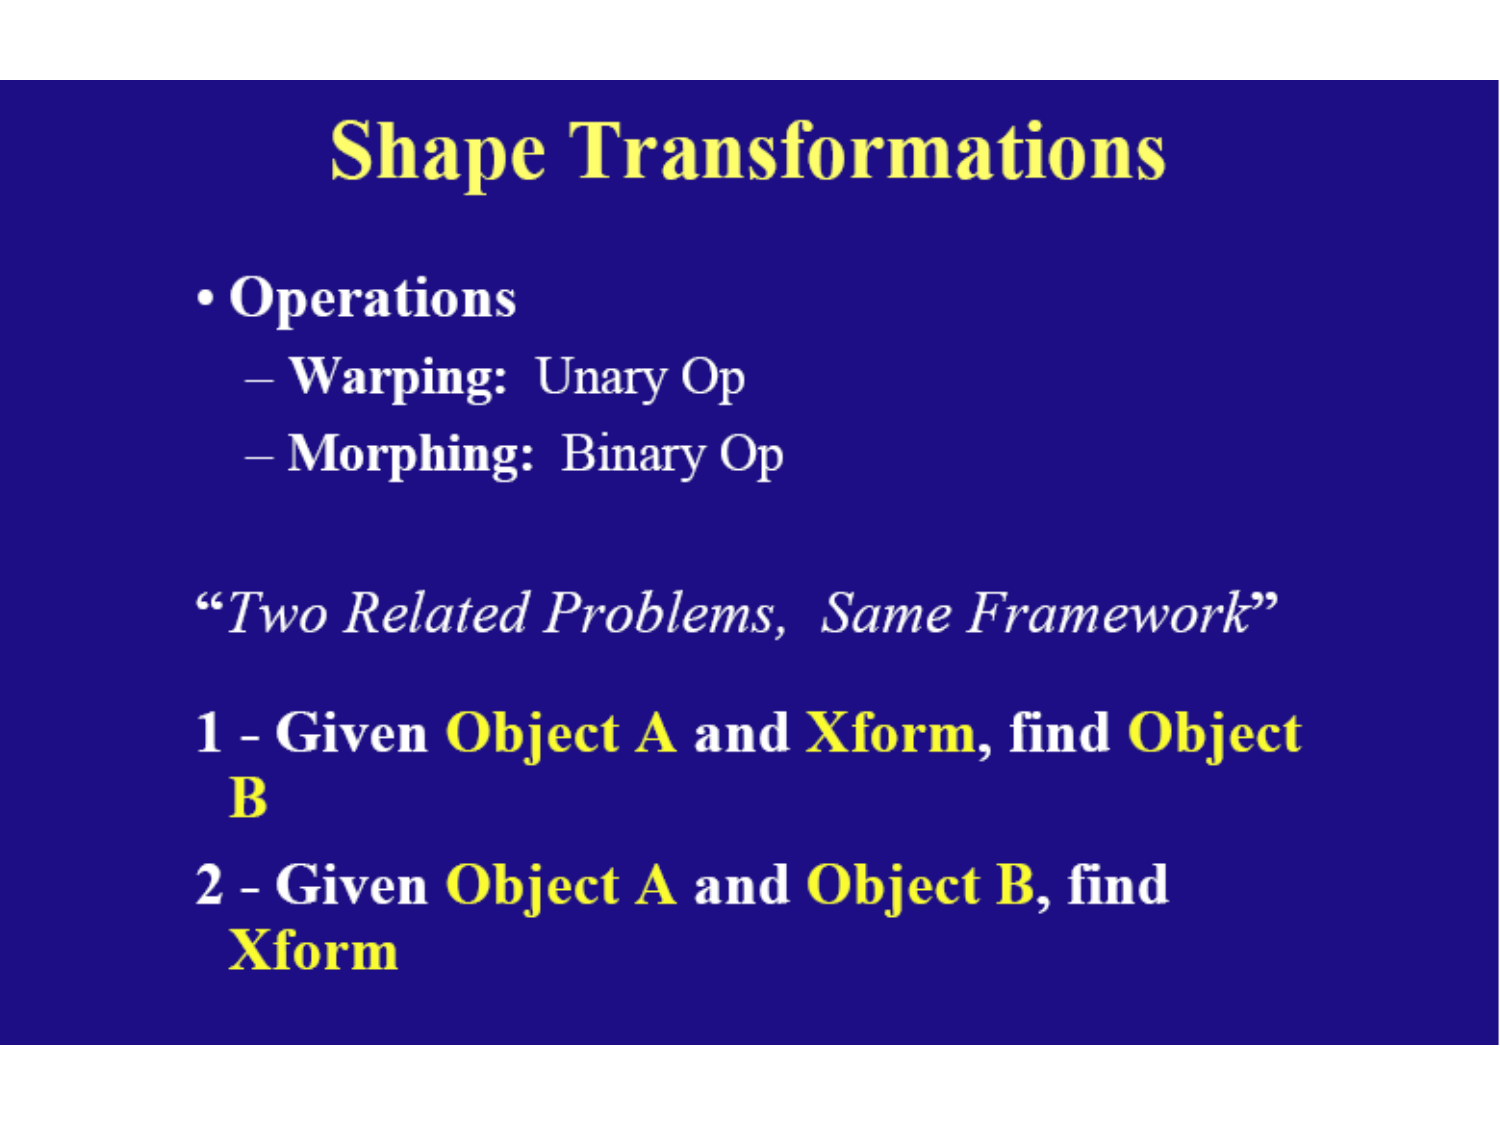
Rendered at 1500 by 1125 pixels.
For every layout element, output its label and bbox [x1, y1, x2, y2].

picture [0, 80, 1500, 1045]
